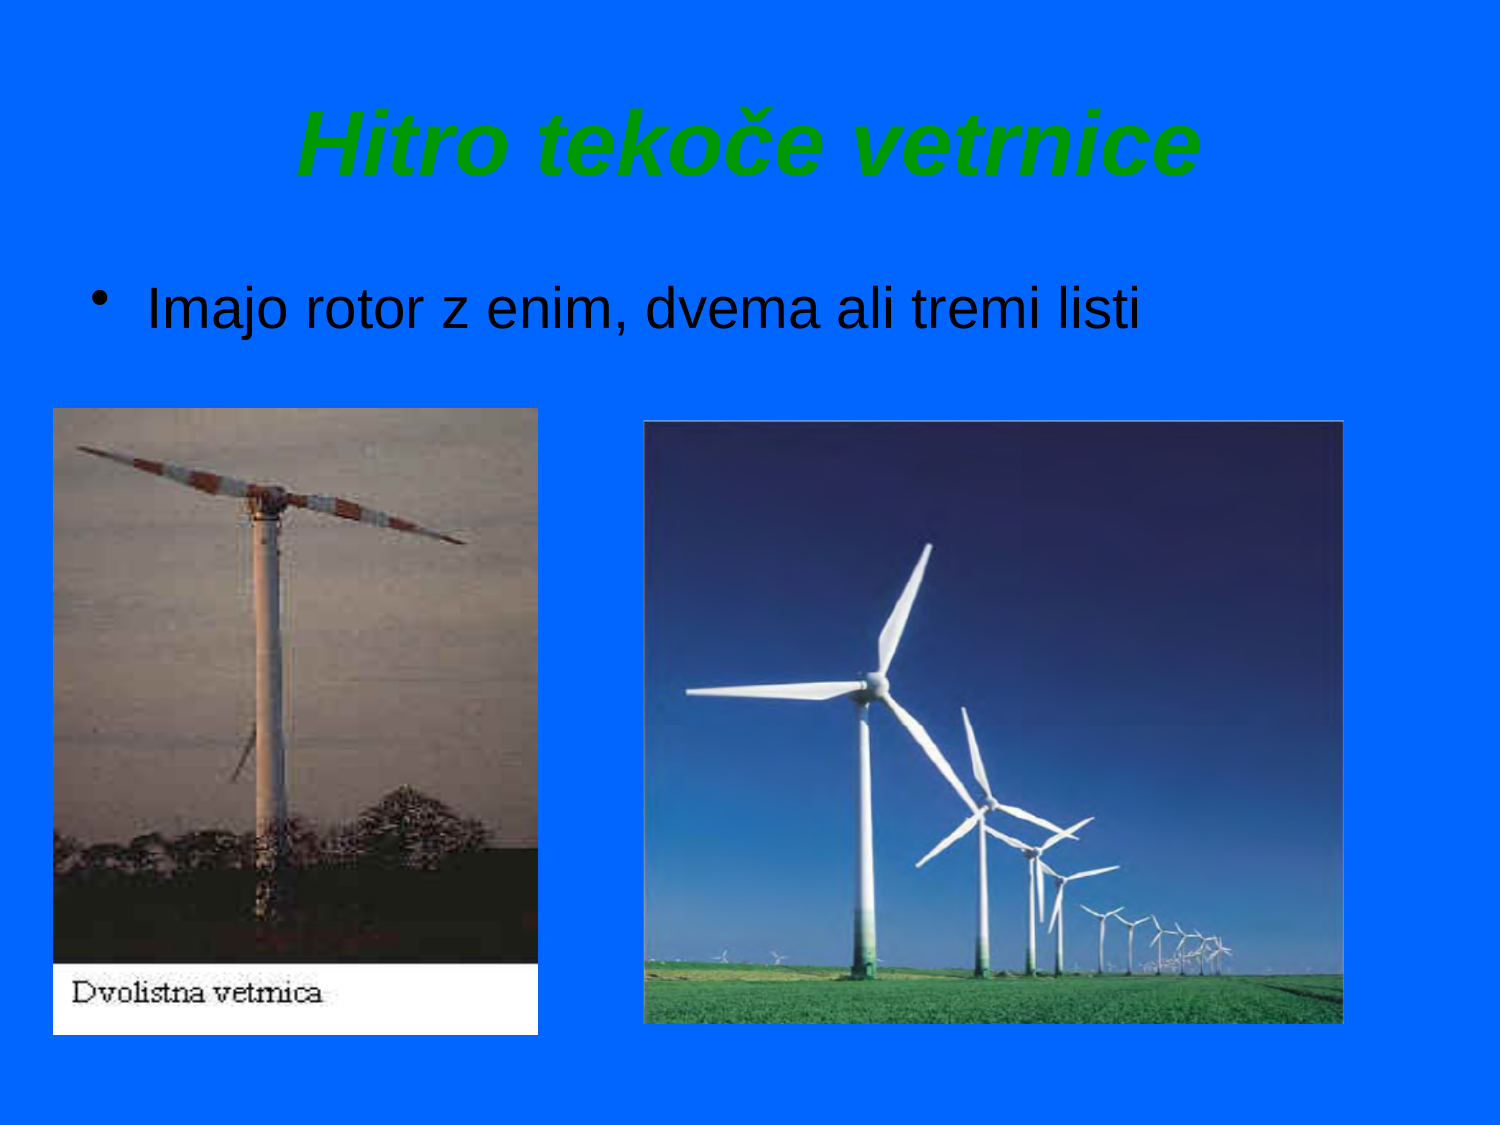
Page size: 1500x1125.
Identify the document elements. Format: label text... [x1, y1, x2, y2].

picture [643, 420, 1344, 1024]
picture [53, 408, 538, 1035]
title Hitro tekoče vetrnice [75, 45, 1425, 233]
list Imajo rotor z enim, dvema ali tremi listi [75, 262, 1425, 1005]
